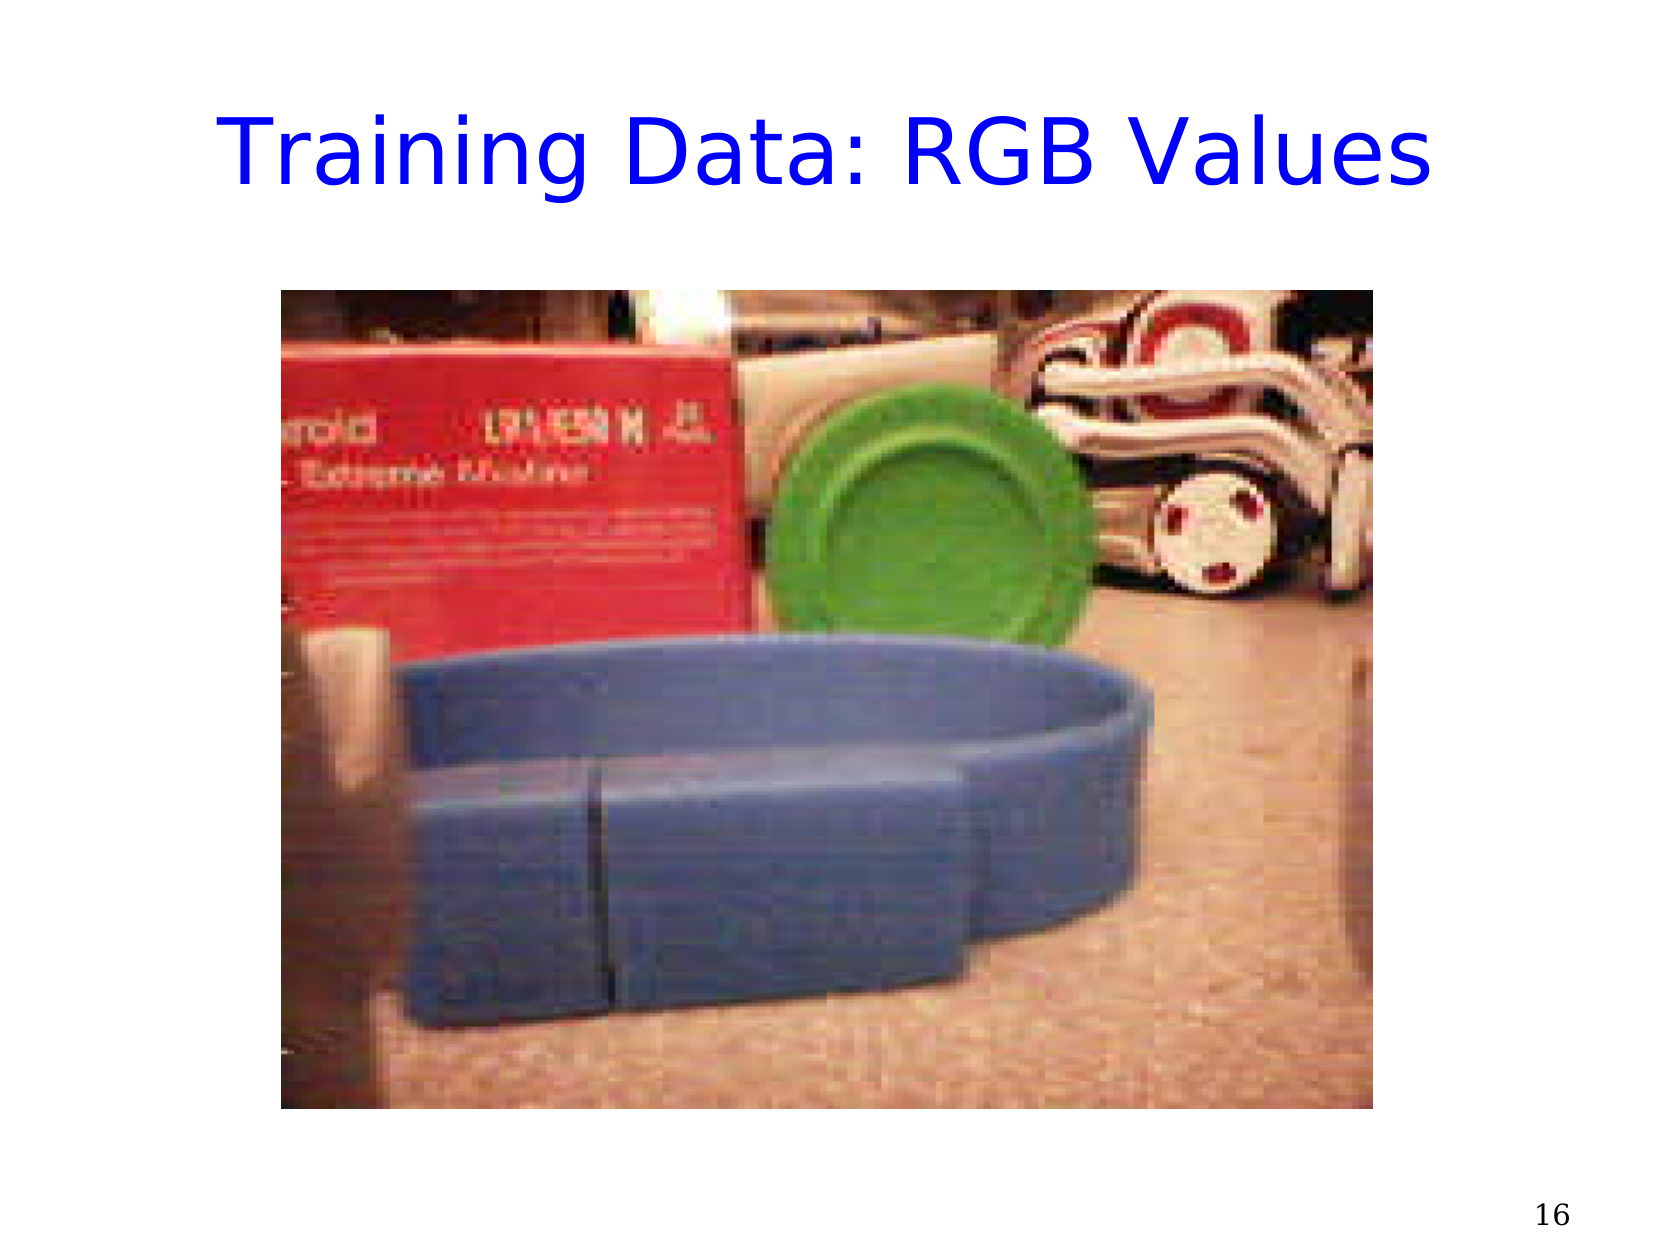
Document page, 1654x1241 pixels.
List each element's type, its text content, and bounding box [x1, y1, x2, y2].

picture [281, 290, 1373, 1109]
title Training Data: RGB Values [82, 49, 1571, 257]
